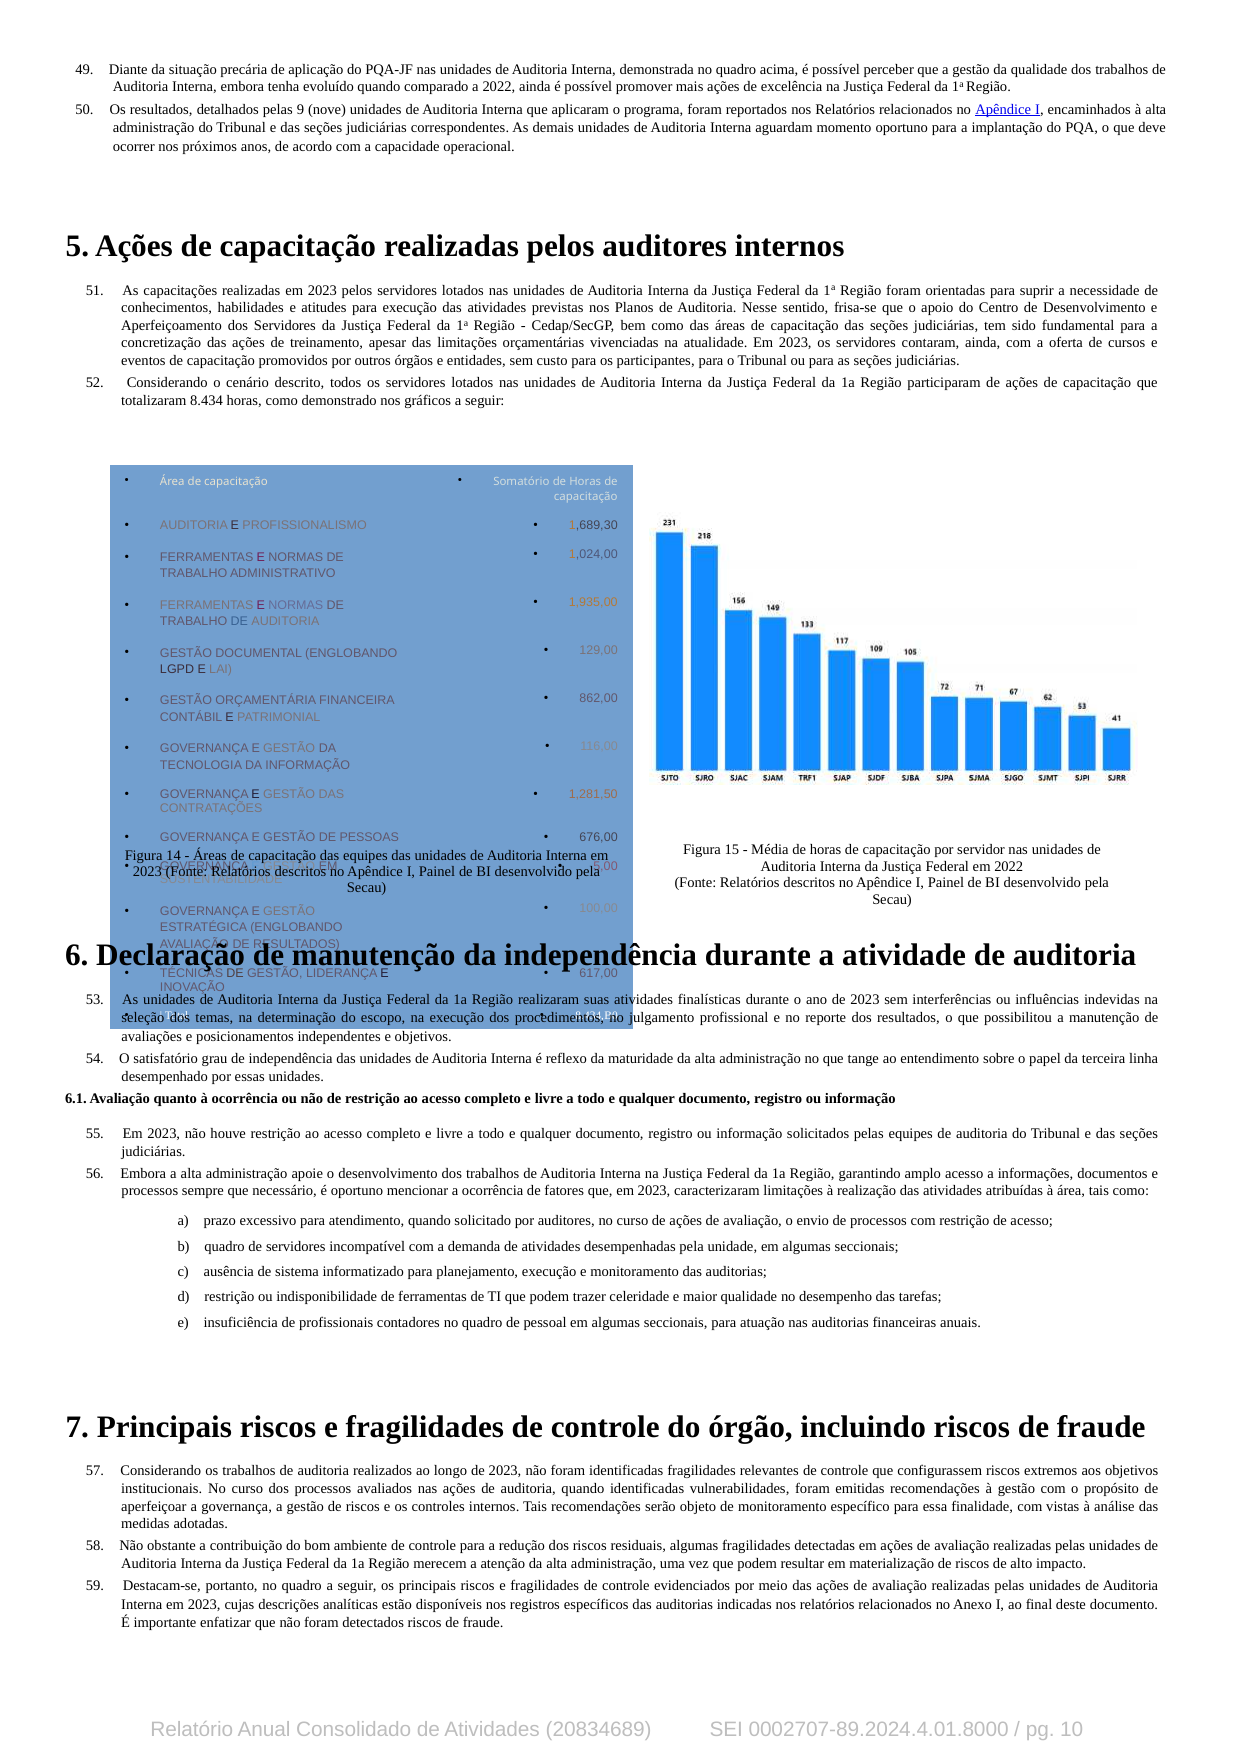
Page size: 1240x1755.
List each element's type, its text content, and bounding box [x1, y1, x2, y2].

table_cell 116,00 [414, 732, 633, 780]
text_box Figura 15 - Média de horas de capacitação por servidor nas unidades de Auditoria Interna da Justiça Federal em 2022 (Fonte: Relatórios descritos no Apêndice I, Painel de BI desenvolvido pela Secau) [658, 841, 1126, 892]
table_cell 1,281,50 [414, 780, 633, 822]
table_cell GOVERNANÇA E GESTÃO DAS CONTRATAÇÕES [110, 780, 414, 822]
table_cell GOVERNANÇA E GESTÃO EM SUSTENTABILIDADE [110, 851, 414, 894]
text_box 7. Principais riscos e fragilidades de controle do órgão, incluindo riscos de fraude 57. Considerando os trabalhos de auditoria realizados ao longo de 2023, não foram identificadas fragilidades relevantes de controle que configurassem riscos extremos aos objetivos institucionais. No curso dos processos avaliados nas ações de auditoria, quando identificadas vulnerabilidades, foram emitidas recomendações à gestão com o propósito de aperfeiçoar a governança, a gestão de riscos e os controles internos. Tais recomendações serão objeto de monitoramento específico para essa finalidade, com vistas à análise das medidas adotadas. 58. Não obstante a contribuição do bom ambiente de controle para a redução dos riscos residuais, algumas fragilidades detectadas em ações de avaliação realizadas pelas unidades de Auditoria Interna da Justiça Federal da 1a Região merecem a atenção da alta administração, uma vez que podem resultar em materialização de riscos de alto impacto. 59. Destacam-se, portanto, no quadro a seguir, os principais riscos e fragilidades de controle evidenciados por meio das ações de avaliação realizadas pelas unidades de Auditoria Interna em 2023, cujas descrições analíticas estão disponíveis nos registros específicos das auditorias indicadas nos relatórios relacionados no Anexo I, ao final deste documento. É importante enfatizar que não foram detectados riscos de fraude. [66, 1406, 1159, 1656]
table_cell 1,689,30 [414, 511, 633, 540]
table_cell 1,935,00 [414, 588, 633, 636]
table_cell 1,024,00 [414, 540, 633, 588]
table_cell GOVERNANÇA E GESTÃO DA TECNOLOGIA DA INFORMAÇÃO [110, 732, 414, 780]
table_cell 862,00 [414, 684, 633, 732]
text_box SEI 0002707-89.2024.4.01.8000 / pg. 10 [710, 1716, 1089, 1740]
text_box 6. Declaração de manutenção da independência durante a atividade de auditoria 53. As unidades de Auditoria Interna da Justiça Federal da 1a Região realizaram suas atividades finalísticas durante o ano de 2023 sem interferências ou influências indevidas na seleção dos temas, na determinação do escopo, na execução dos procedimentos, no julgamento profissional e no reporte dos resultados, o que possibilitou a manutenção de avaliações e posicionamentos independentes e objetivos. 54. O satisfatório grau de independência das unidades de Auditoria Interna é reflexo da maturidade da alta administração no que tange ao entendimento sobre o papel da terceira linha desempenhado por essas unidades. 6.1. Avaliação quanto à ocorrência ou não de restrição ao acesso completo e livre a todo e qualquer documento, registro ou informação 55. Em 2023, não houve restrição ao acesso completo e livre a todo e qualquer documento, registro ou informação solicitados pelas equipes de auditoria do Tribunal e das seções judiciárias. 56. Embora a alta administração apoie o desenvolvimento dos trabalhos de Auditoria Interna na Justiça Federal da 1a Região, garantindo amplo acesso a informações, documentos e processos sempre que necessário, é oportuno mencionar a ocorrência de fatores que, em 2023, caracterizaram limitações à realização das atividades atribuídas à área, tais como: a) prazo excessivo para atendimento, quando solicitado por auditores, no curso de ações de avaliação, o envio de processos com restrição de acesso; b) quadro de servidores incompatível com a demanda de atividades desempenhadas pela unidade, em algumas seccionais; c) ausência de sistema informatizado para planejamento, execução e monitoramento das auditorias; d) restrição ou indisponibilidade de ferramentas de TI que podem trazer celeridade e maior qualidade no desempenho das tarefas; e) insuficiência de profissionais contadores no quadro de pessoal em algumas seccionais, para atuação nas auditorias financeiras anuais. [65, 934, 1159, 1371]
table_cell GOVERNANÇA E GESTÃO DE PESSOAS [110, 822, 414, 851]
picture [649, 512, 1138, 785]
table_cell FERRAMENTAS E NORMAS DE TRABALHO ADMINISTRATIVO [110, 540, 414, 588]
table_cell FERRAMENTAS E NORMAS DE TRABALHO DE AUDITORIA [110, 588, 414, 636]
table_cell 129,00 [414, 636, 633, 684]
text_box Relatório Anual Consolidado de Atividades (20834689) [150, 1716, 661, 1740]
text_box 5. Ações de capacitação realizadas pelos auditores internos 51. As capacitações realizadas em 2023 pelos servidores lotados nas unidades de Auditoria Interna da Justiça Federal da 1a Região foram orientadas para suprir a necessidade de conhecimentos, habilidades e atitudes para execução das atividades previstas nos Planos de Auditoria. Nesse sentido, frisa-se que o apoio do Centro de Desenvolvimento e Aperfeiçoamento dos Servidores da Justiça Federal da 1a Região - Cedap/SecGP, bem como das áreas de capacitação das seções judiciárias, tem sido fundamental para a concretização das ações de treinamento, apesar das limitações orçamentárias vivenciadas na atualidade. Em 2023, os servidores contaram, ainda, com a oferta de cursos e eventos de capacitação promovidos por outros órgãos e entidades, sem custo para os participantes, para o Tribunal ou para as seções judiciárias. 52. Considerando o cenário descrito, todos os servidores lotados nas unidades de Auditoria Interna da Justiça Federal da 1a Região participaram de ações de capacitação que totalizaram 8.434 horas, como demonstrado nos gráficos a seguir: [66, 226, 1158, 430]
table_cell GESTÃO ORÇAMENTÁRIA FINANCEIRA CONTÁBIL E PATRIMONIAL [110, 684, 414, 732]
table_header Somatório de Horas de capacitação [414, 465, 633, 511]
table_cell GESTÃO DOCUMENTAL (ENGLOBANDO LGPD E LAI) [110, 636, 414, 684]
table_header Área de capacitação [110, 465, 414, 511]
text_box Figura 14 - Áreas de capacitação das equipes das unidades de Auditoria Interna em 2023 (Fonte: Relatórios descritos no Apêndice I, Painel de BI desenvolvido pela Secau) [115, 847, 619, 884]
table_cell 5,00 [414, 851, 633, 894]
table_cell 676,00 [414, 822, 633, 851]
table_cell 100,00 [414, 894, 633, 934]
text_box 49. Diante da situação precária de aplicação do PQA-JF nas unidades de Auditoria Interna, demonstrada no quadro acima, é possível perceber que a gestão da qualidade dos trabalhos de Auditoria Interna, embora tenha evoluído quando comparado a 2022, ainda é possível promover mais ações de excelência na Justiça Federal da 1a Região. 50. Os resultados, detalhados pelas 9 (nove) unidades de Auditoria Interna que aplicaram o programa, foram reportados nos Relatórios relacionados no Apêndice I, encaminhados à alta administração do Tribunal e das seções judiciárias correspondentes. As demais unidades de Auditoria Interna aguardam momento oportuno para a implantação do PQA, o que deve ocorrer nos próximos anos, de acordo com a capacidade operacional. [75, 60, 1166, 179]
table_cell GOVERNANÇA E GESTÃO ESTRATÉGICA (ENGLOBANDO AVALIAÇÃO DE RESULTADOS) [110, 894, 414, 934]
table_cell AUDITORIA E PROFISSIONALISMO [110, 511, 414, 540]
